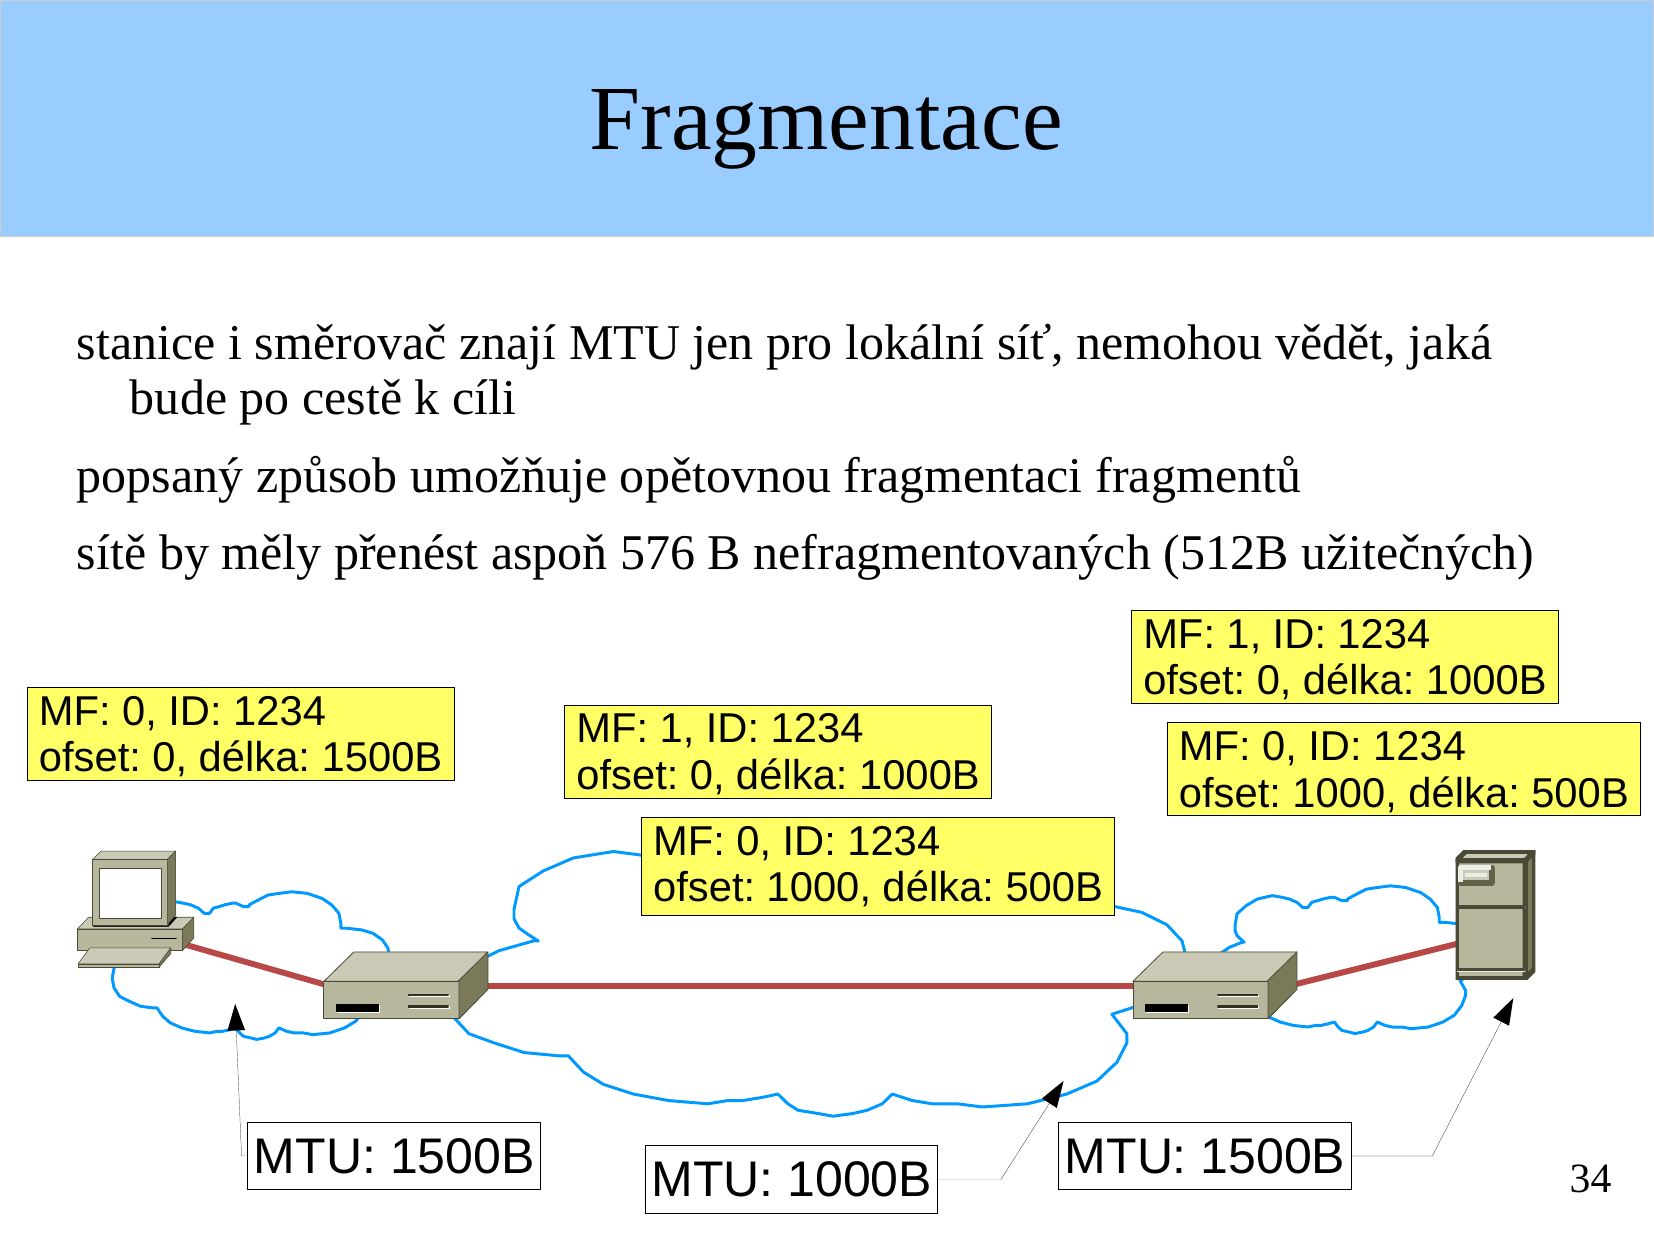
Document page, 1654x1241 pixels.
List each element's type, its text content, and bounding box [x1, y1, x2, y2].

text_box MTU: 1000B [645, 1145, 938, 1214]
text_box MTU: 1500B [247, 1122, 541, 1190]
text_box MF: 0, ID: 1234 ofset: 0, délka: 1500B [27, 687, 455, 781]
text_box MTU: 1500B [1058, 1122, 1352, 1190]
picture [1455, 850, 1536, 980]
picture [76, 850, 195, 969]
picture [1131, 950, 1300, 1022]
text_box MF: 1, ID: 1234 ofset: 0, délka: 1000B [564, 705, 992, 799]
text_box MF: 0, ID: 1234 ofset: 1000, délka: 500B [1167, 722, 1641, 816]
title Fragmentace [0, 0, 1654, 237]
list stanice i směrovač znají MTU jen pro lokální síť, nemohou vědět, jaká bude po cestě k cíli popsaný způsob umožňuje opětovnou fragmentaci fragmentů sítě by měly přenést aspoň 576 B nefragmentovaných (512B užitečných) [59, 315, 1595, 585]
text_box MF: 1, ID: 1234 ofset: 0, délka: 1000B [1131, 610, 1559, 704]
picture [322, 950, 491, 1022]
text_box MF: 0, ID: 1234 ofset: 1000, délka: 500B [641, 817, 1115, 916]
